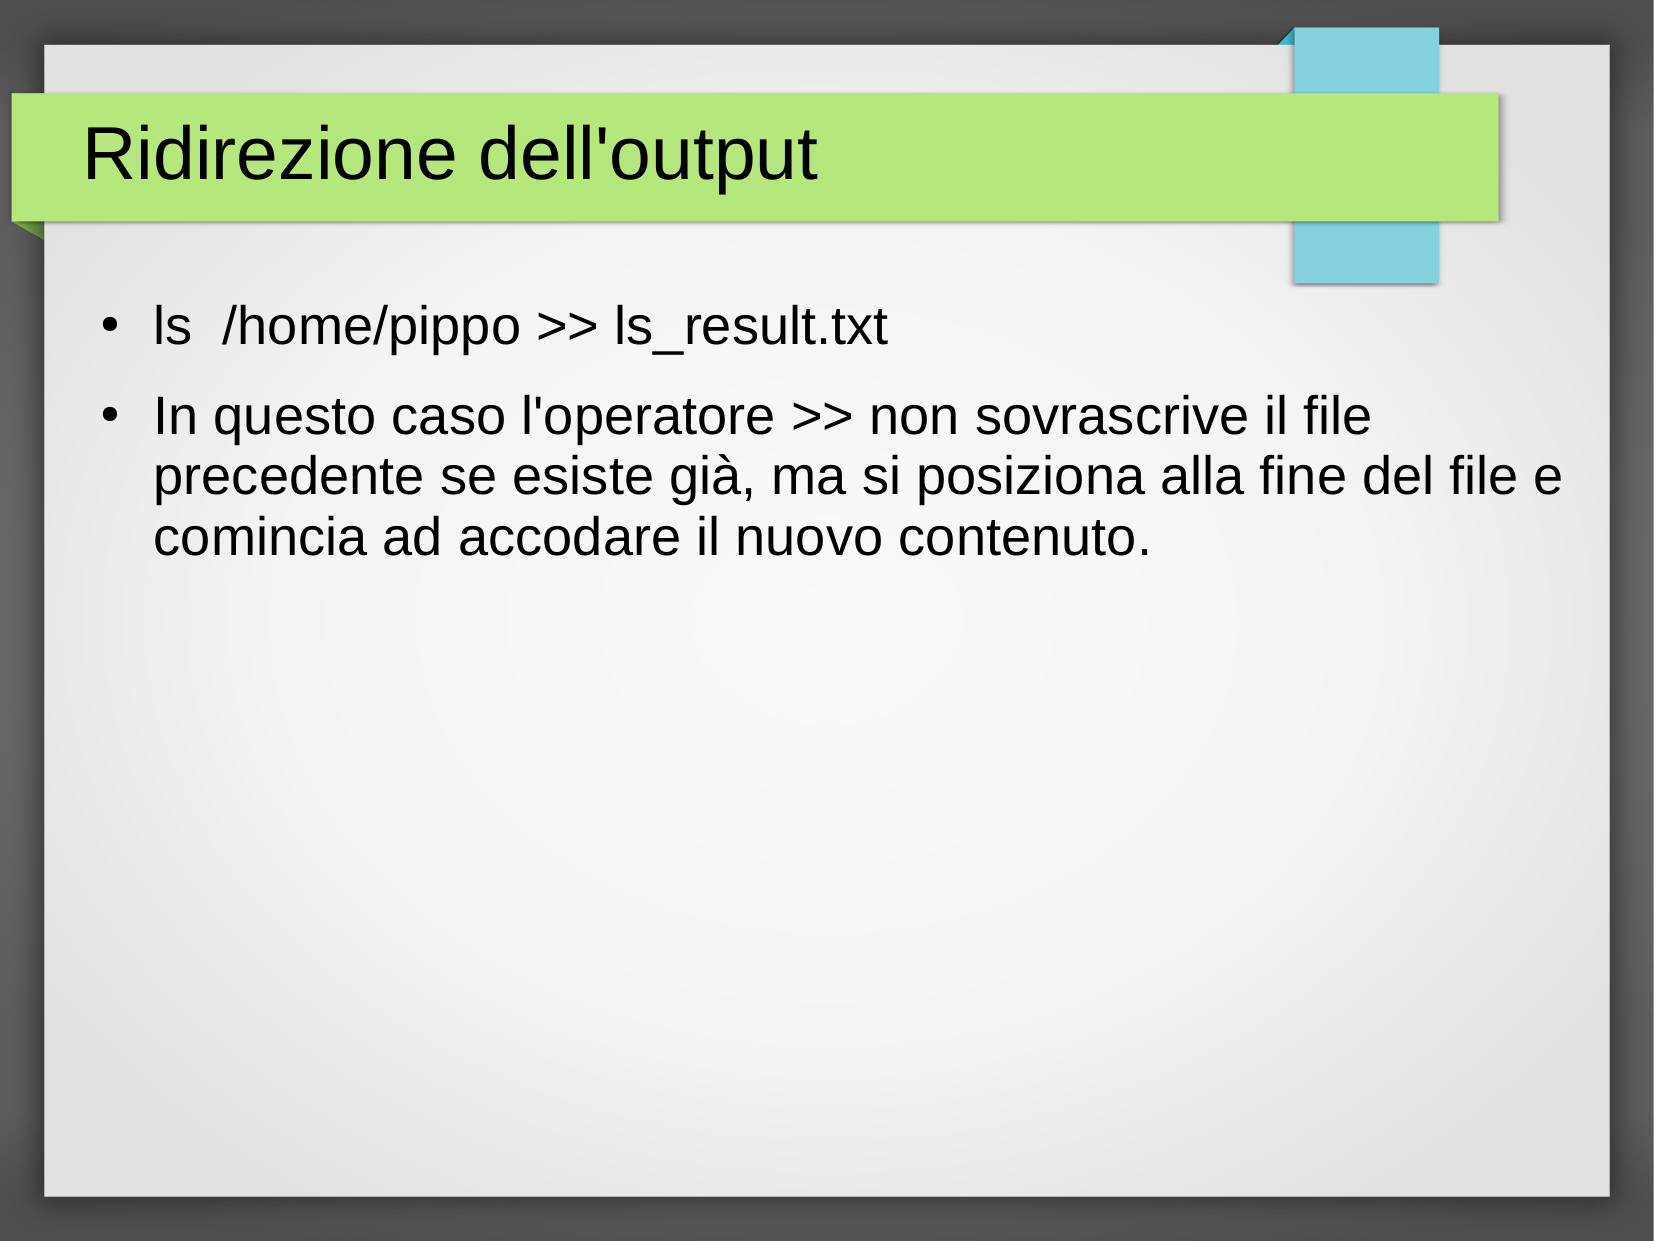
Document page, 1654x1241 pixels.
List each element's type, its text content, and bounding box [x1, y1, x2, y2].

list ls /home/pippo >> ls_result.txt In questo caso l'operatore >> non sovrascrive il file precedente se esiste già, ma si posiziona alla fine del file e comincia ad accodare il nuovo contenuto. [82, 295, 1571, 1015]
title Ridirezione dell'output [82, 94, 1264, 213]
picture [0, 0, 1654, 1241]
